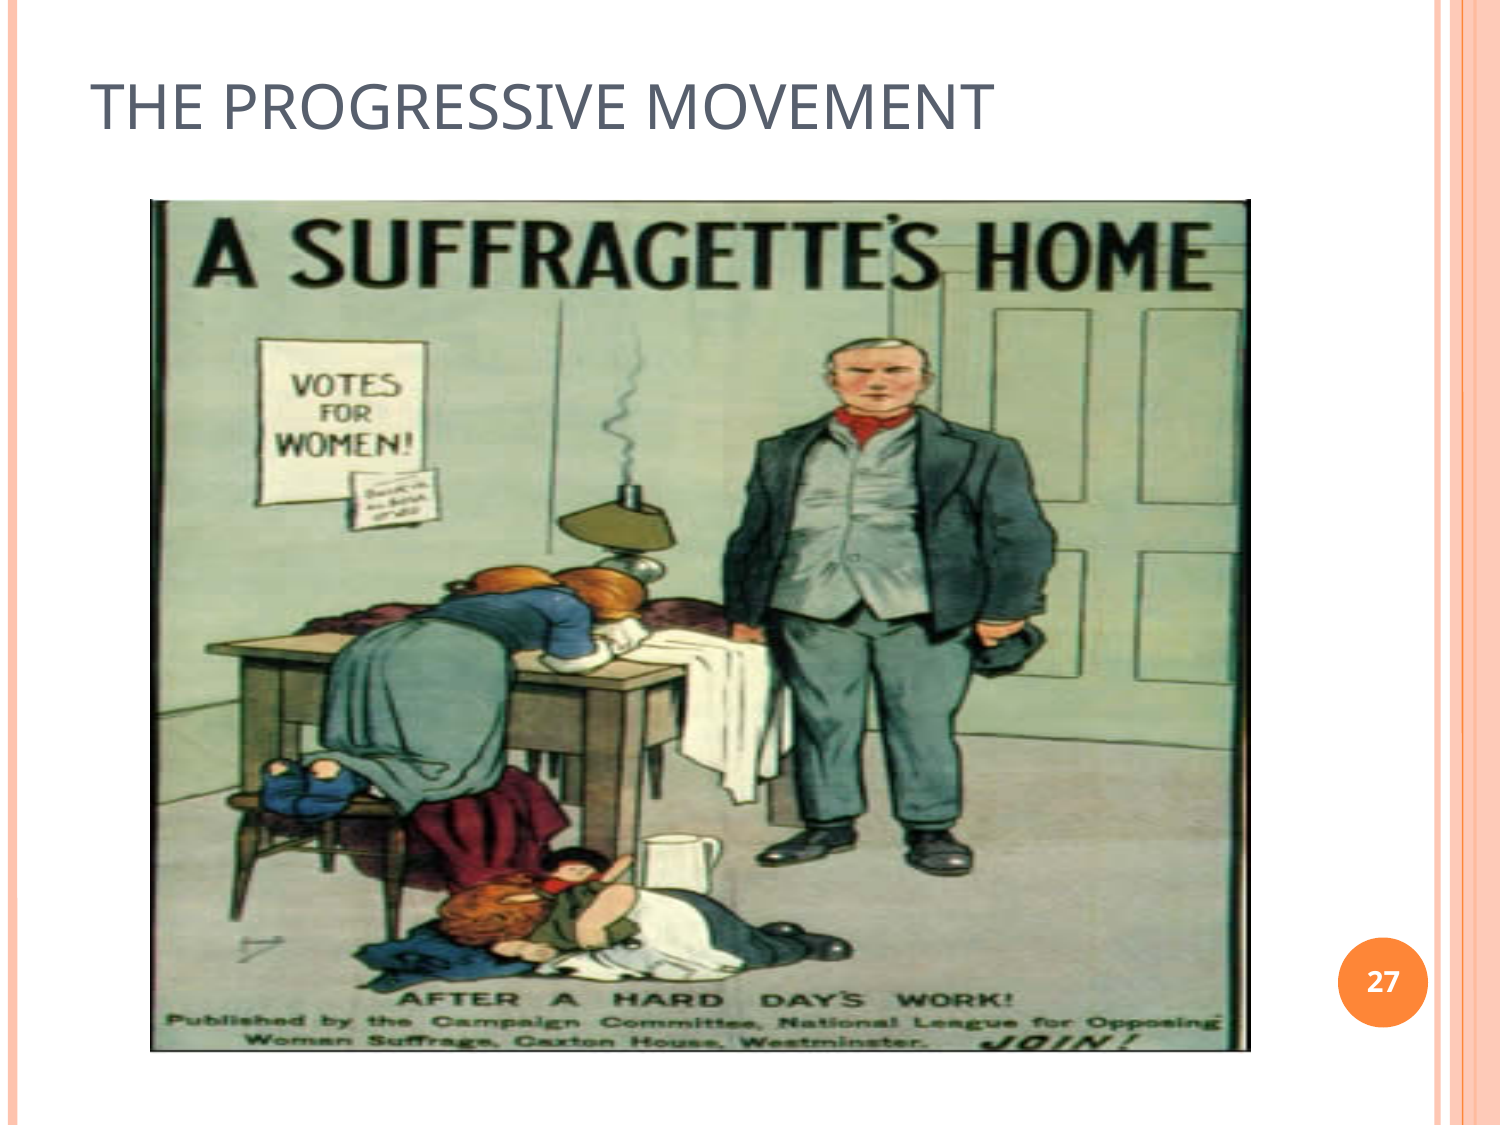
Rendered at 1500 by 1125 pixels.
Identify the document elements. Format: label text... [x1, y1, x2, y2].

title The Progressive Movement [75, 45, 1300, 150]
picture [150, 200, 1251, 1054]
text_box 27 [1333, 940, 1434, 1027]
